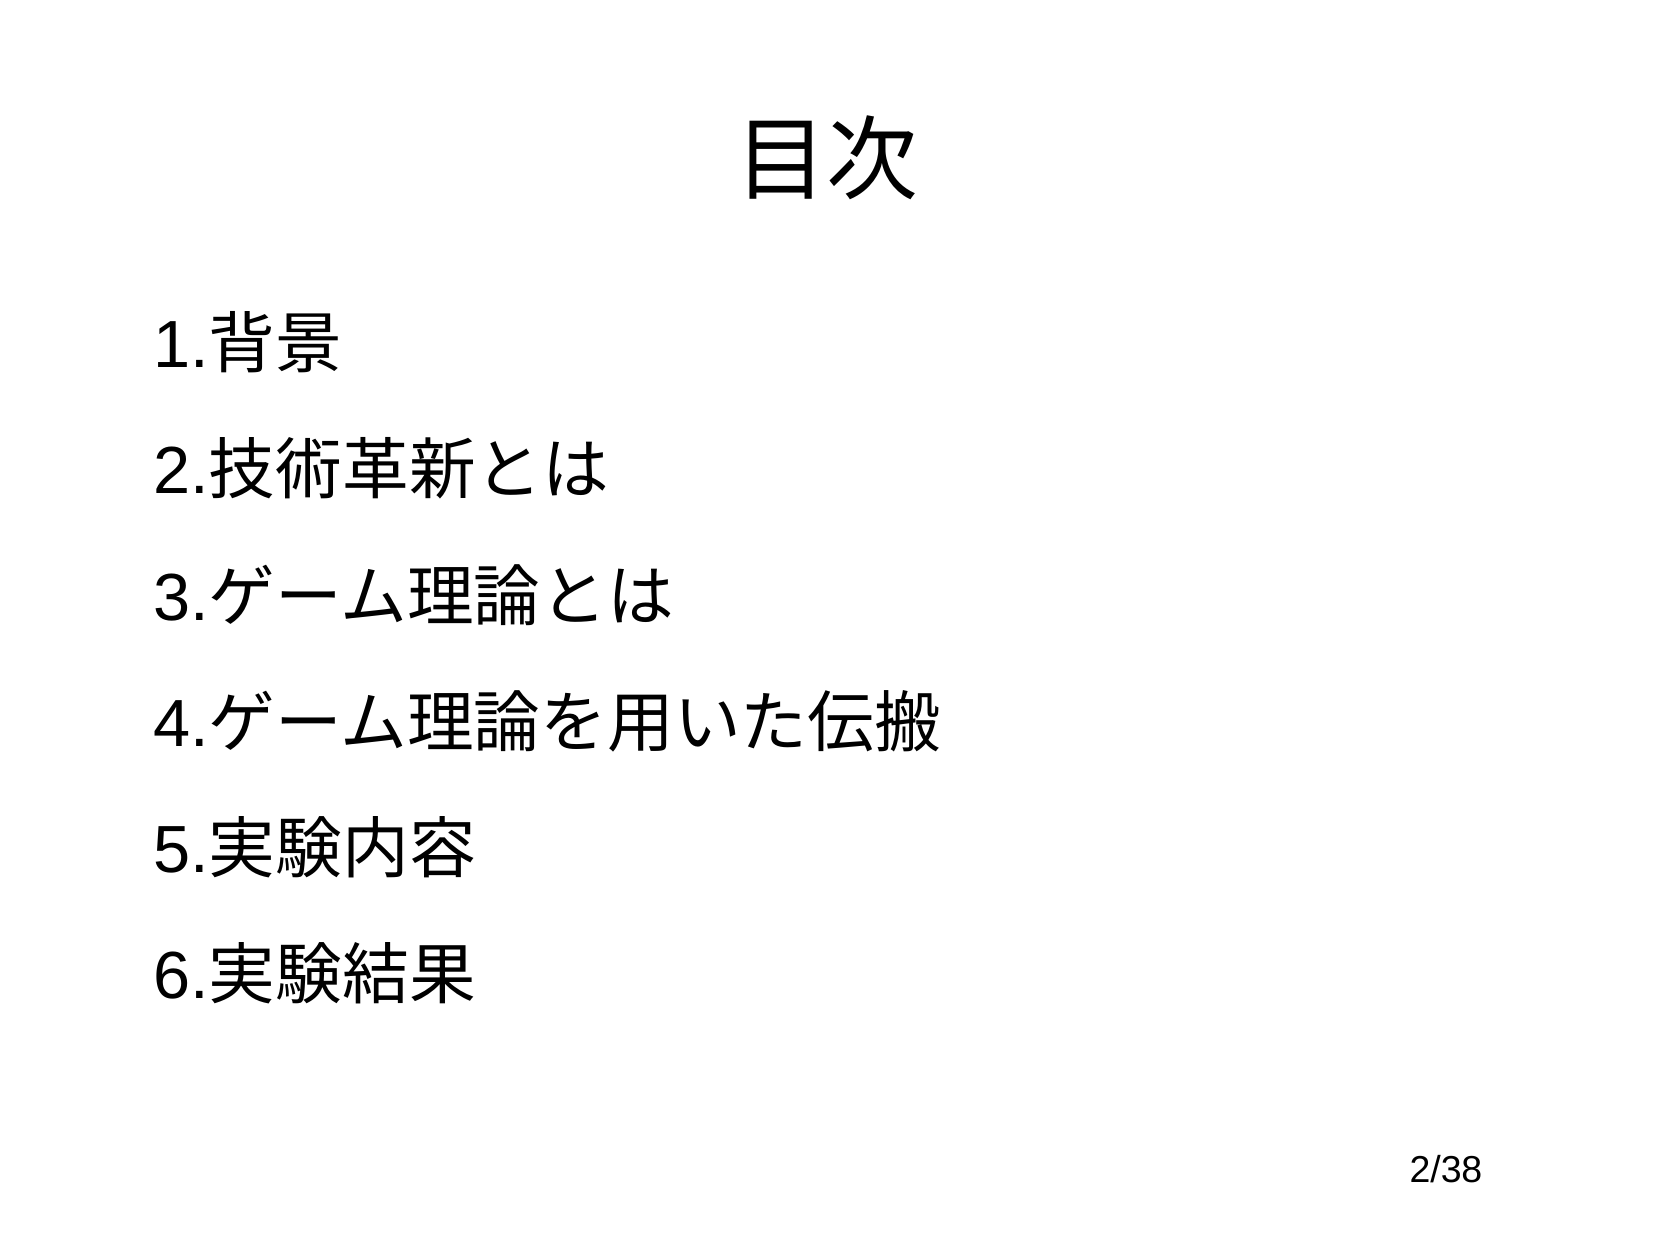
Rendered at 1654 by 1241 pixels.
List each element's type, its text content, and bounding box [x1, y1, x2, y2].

title 目次 [82, 49, 1571, 257]
list 1.背景 2.技術革新とは 3.ゲーム理論とは 4.ゲーム理論を用いた伝搬 5.実験内容 6.実験結果 [82, 290, 1571, 1109]
text_box <番号>/38 [1420, 1140, 1601, 1211]
